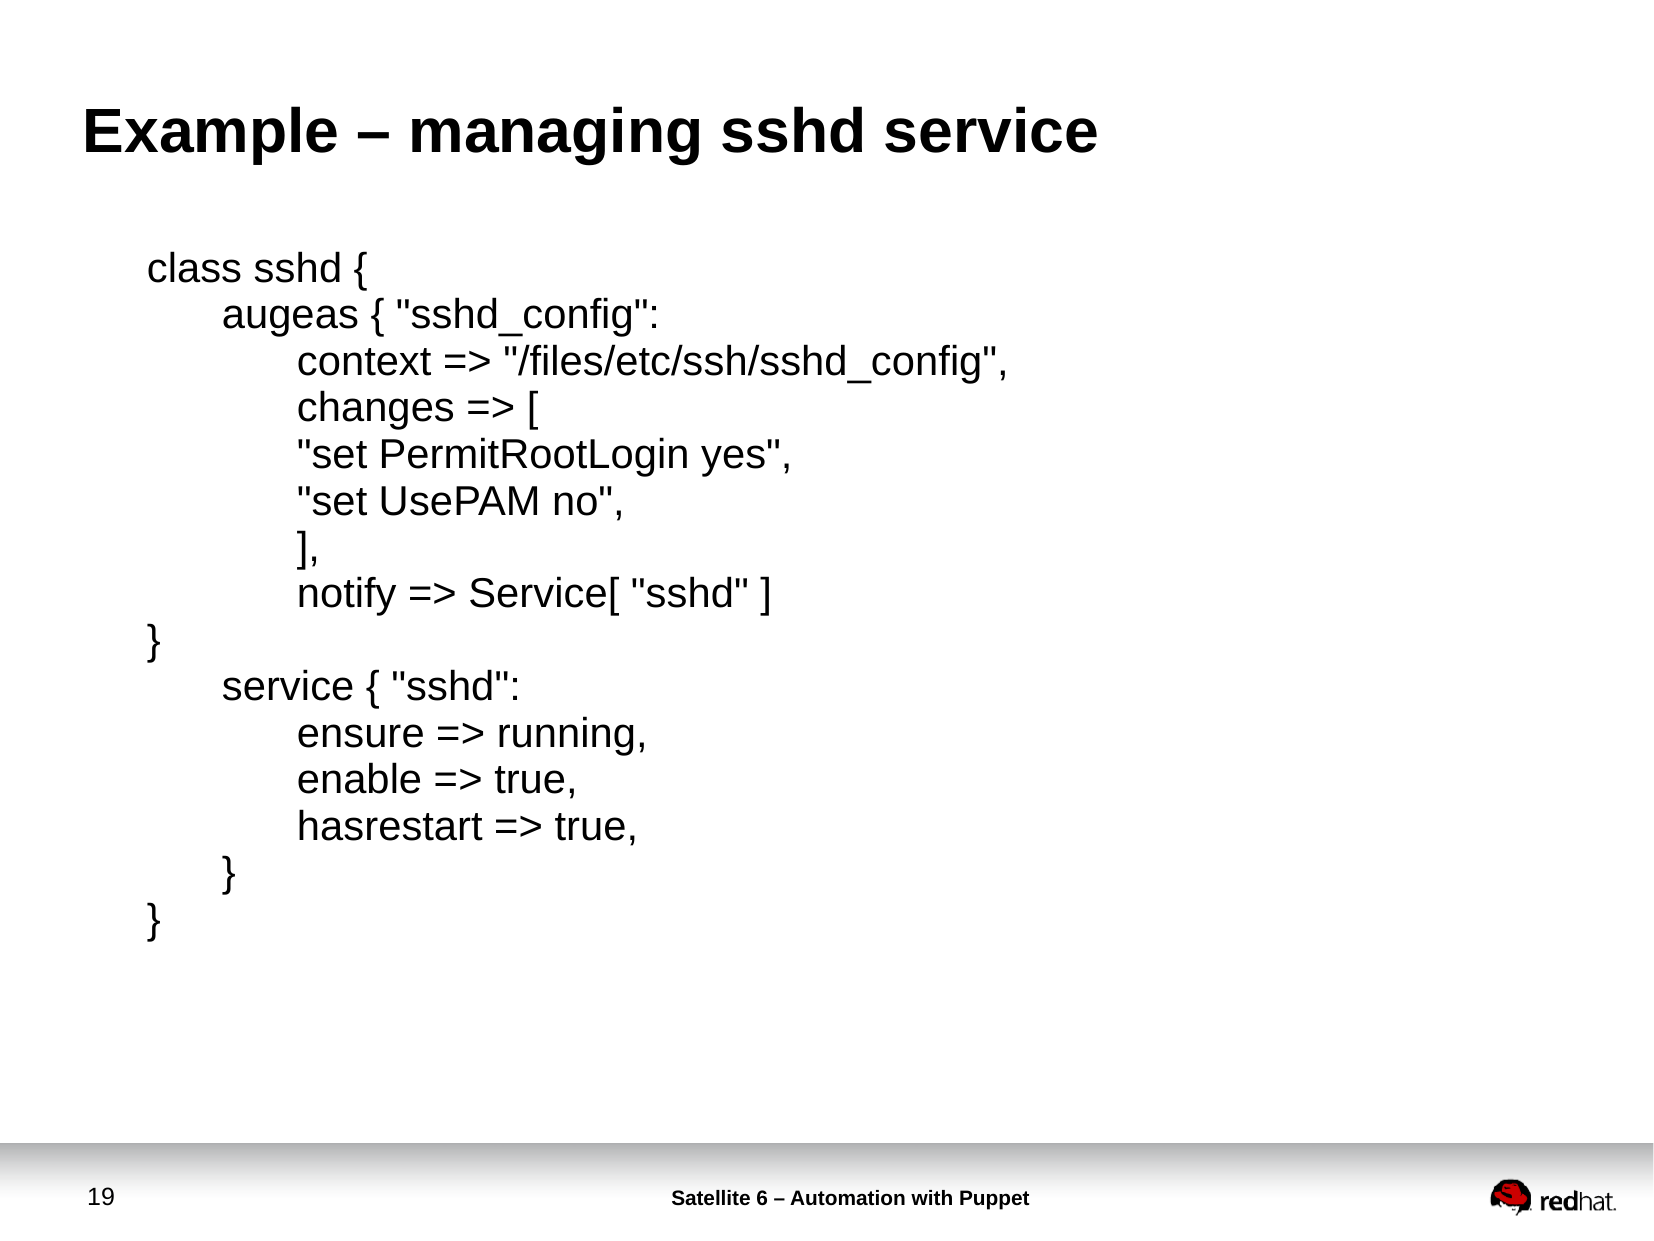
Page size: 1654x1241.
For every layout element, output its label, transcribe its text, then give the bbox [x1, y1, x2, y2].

picture [0, 1143, 1654, 1241]
title Example – managing sshd service [82, 37, 1571, 226]
list class sshd { augeas { "sshd_config": context => "/files/etc/ssh/sshd_config", changes => [ "set PermitRootLogin yes", "set UsePAM no", ], notify => Service[ "sshd" ] } service { "sshd": ensure => running, enable => true, hasrestart => true, } } [86, 244, 1576, 1039]
